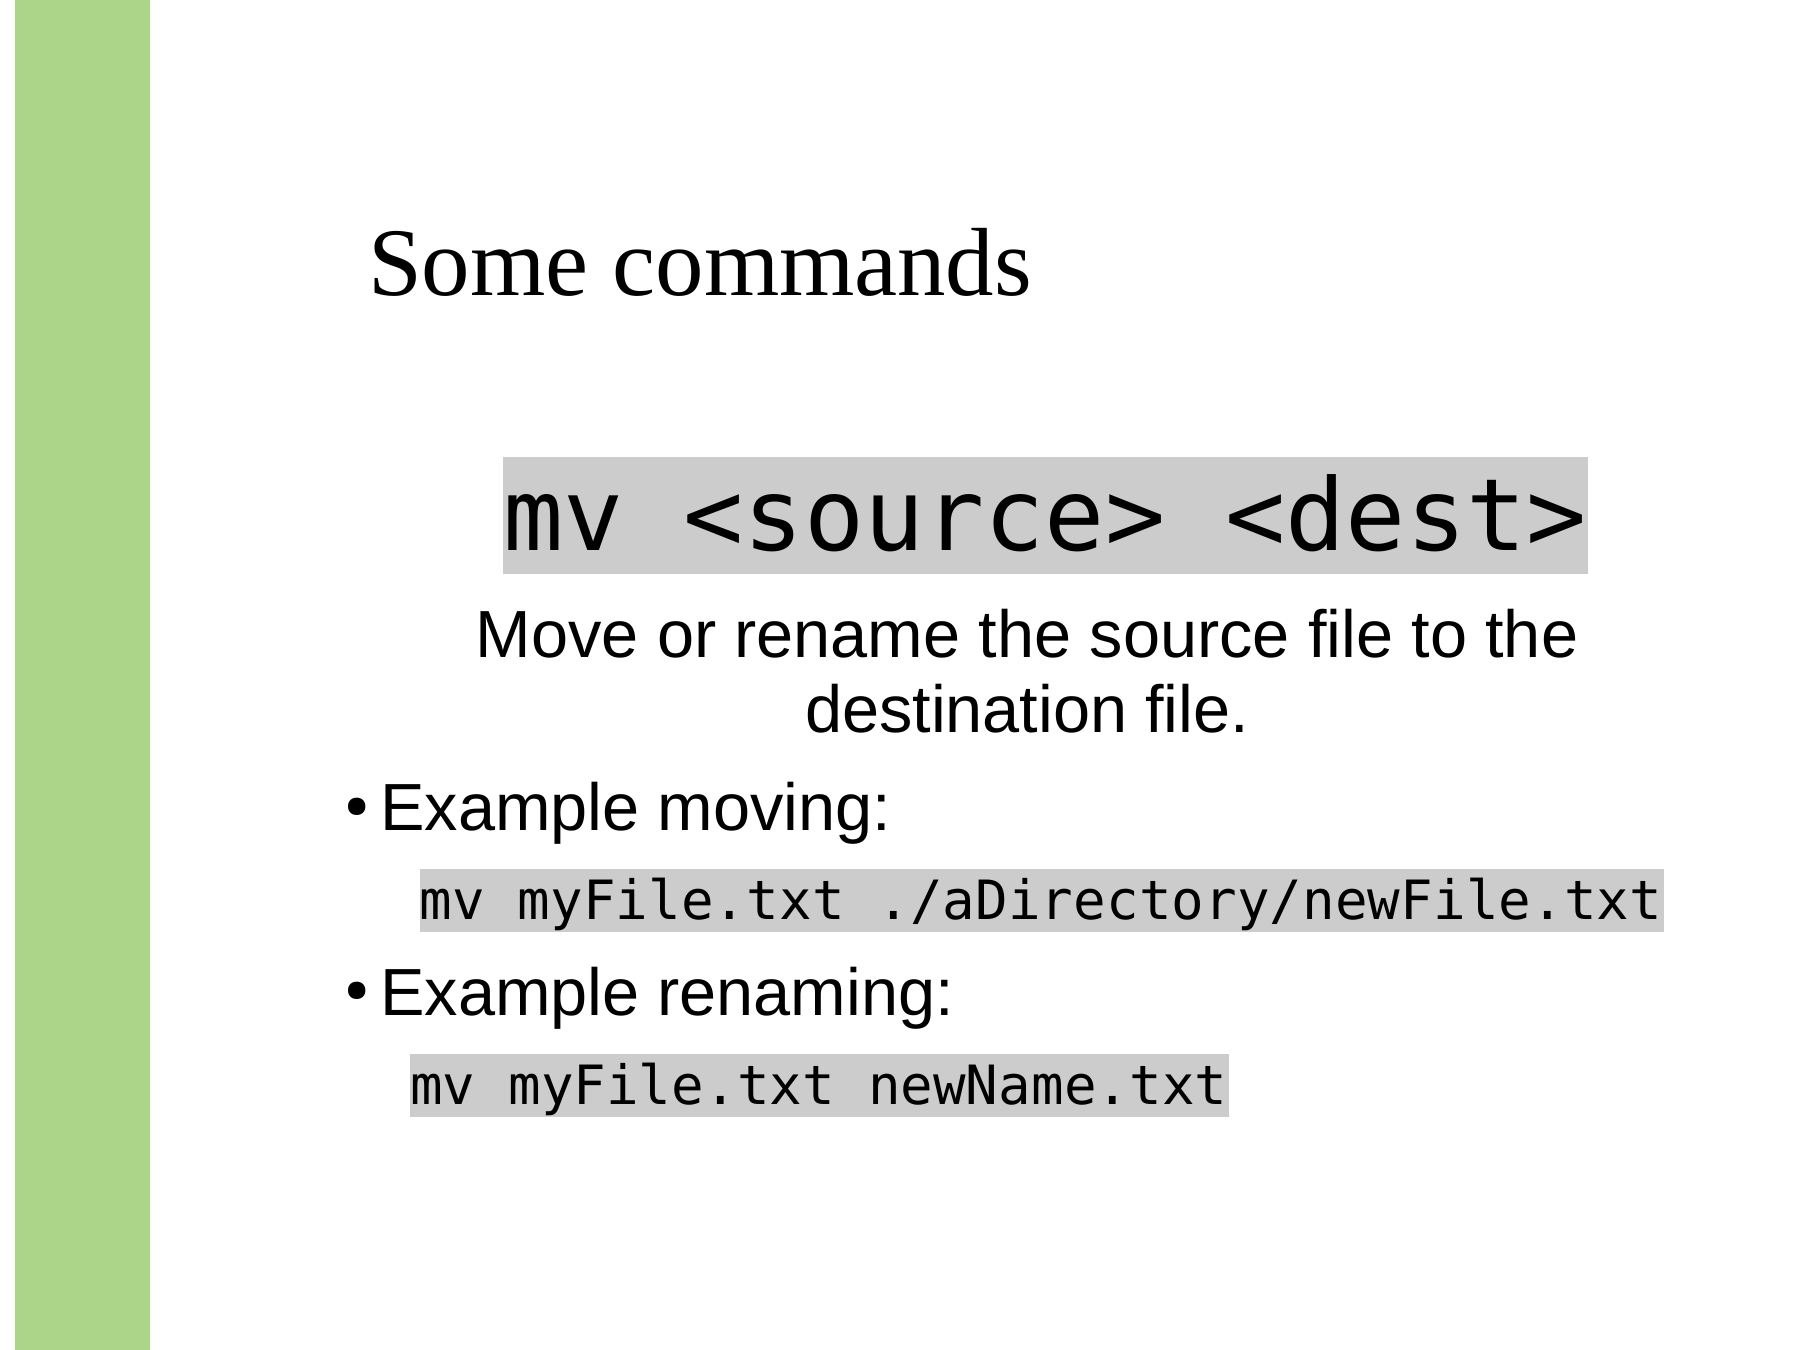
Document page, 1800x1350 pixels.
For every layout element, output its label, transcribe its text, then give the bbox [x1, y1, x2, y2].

subtitle Some commands [368, 101, 1531, 424]
text_box mv <source> <dest> Move or rename the source file to the destination file. Example moving: mv myFile.txt ./aDirectory/newFile.txt Example renaming: mv myFile.txt newName.txt [330, 449, 1726, 1277]
